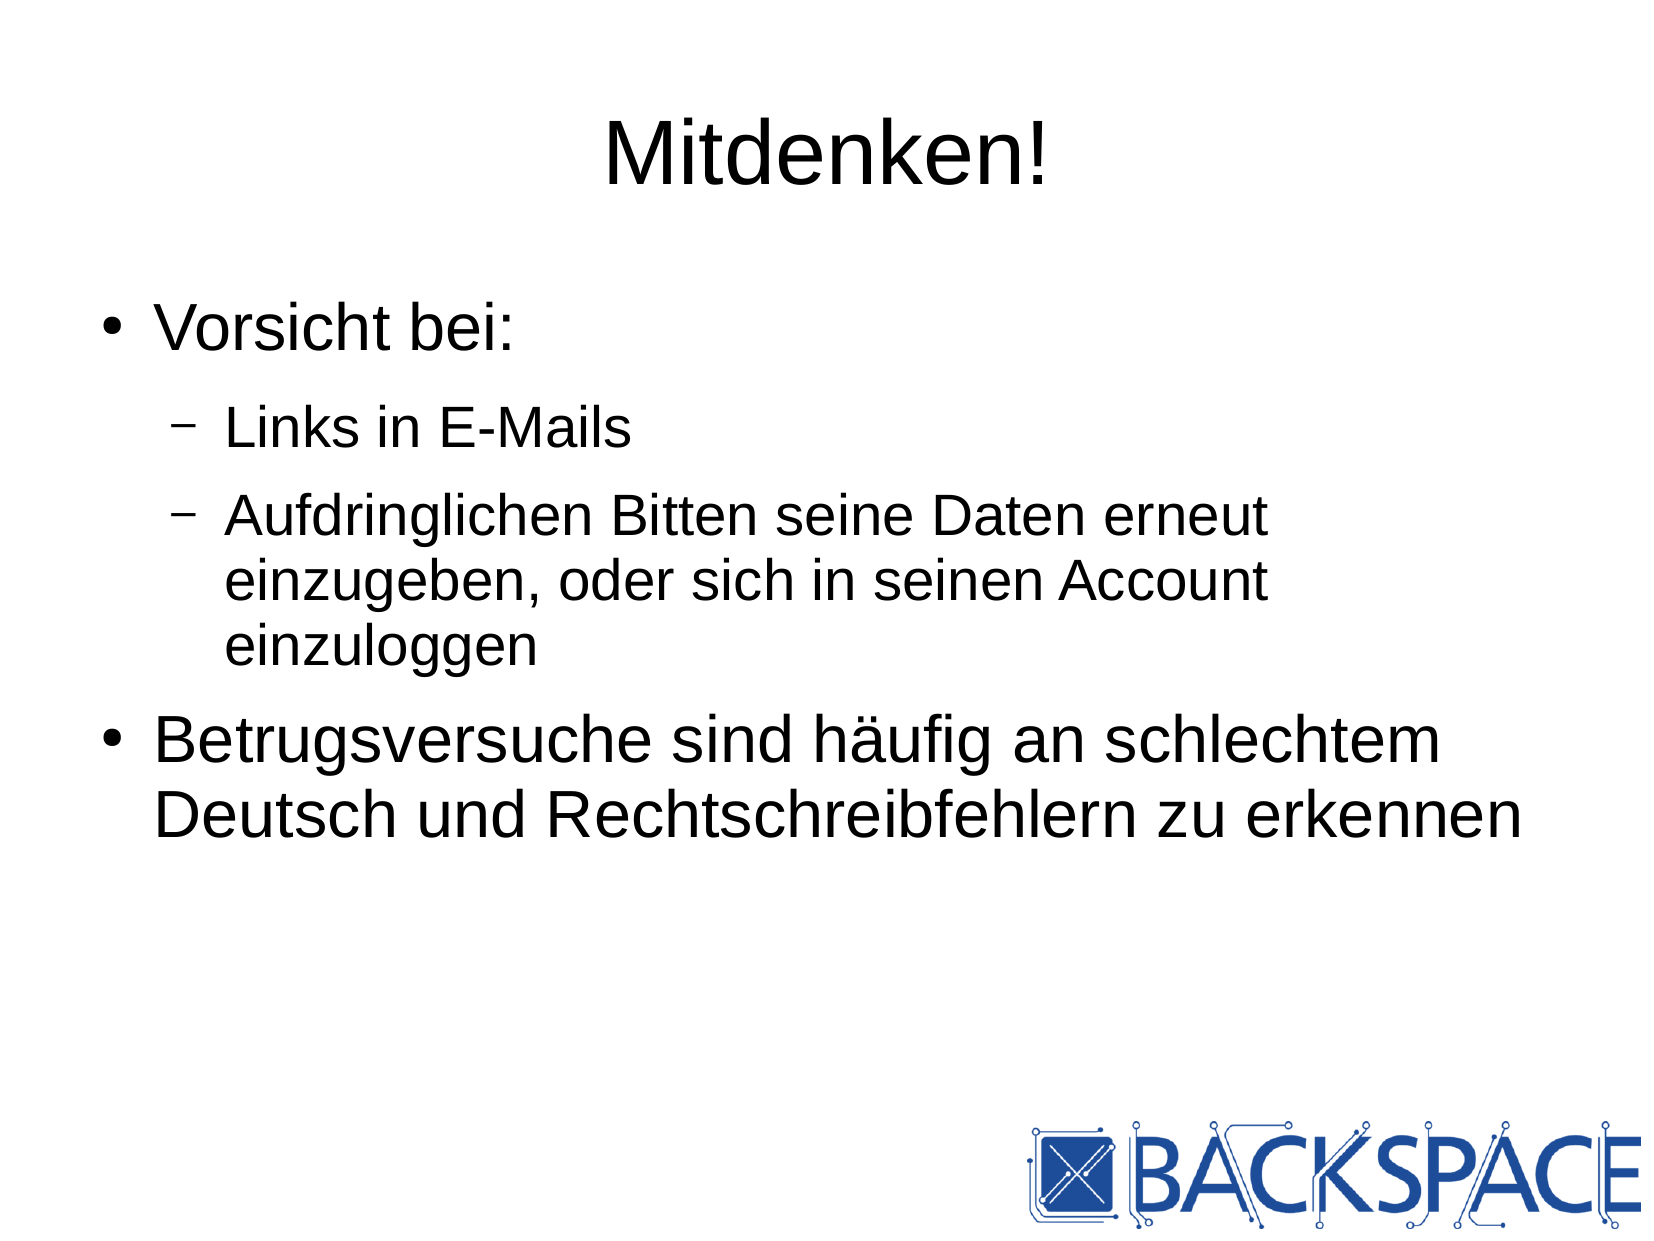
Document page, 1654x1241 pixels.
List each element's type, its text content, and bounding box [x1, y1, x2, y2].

picture [1027, 1121, 1641, 1229]
title Mitdenken! [82, 49, 1571, 257]
list Vorsicht bei: Links in E-Mails Aufdringlichen Bitten seine Daten erneut einzugeben, oder sich in seinen Account einzuloggen Betrugsversuche sind häufig an schlechtem Deutsch und Rechtschreibfehlern zu erkennen [82, 290, 1538, 1010]
